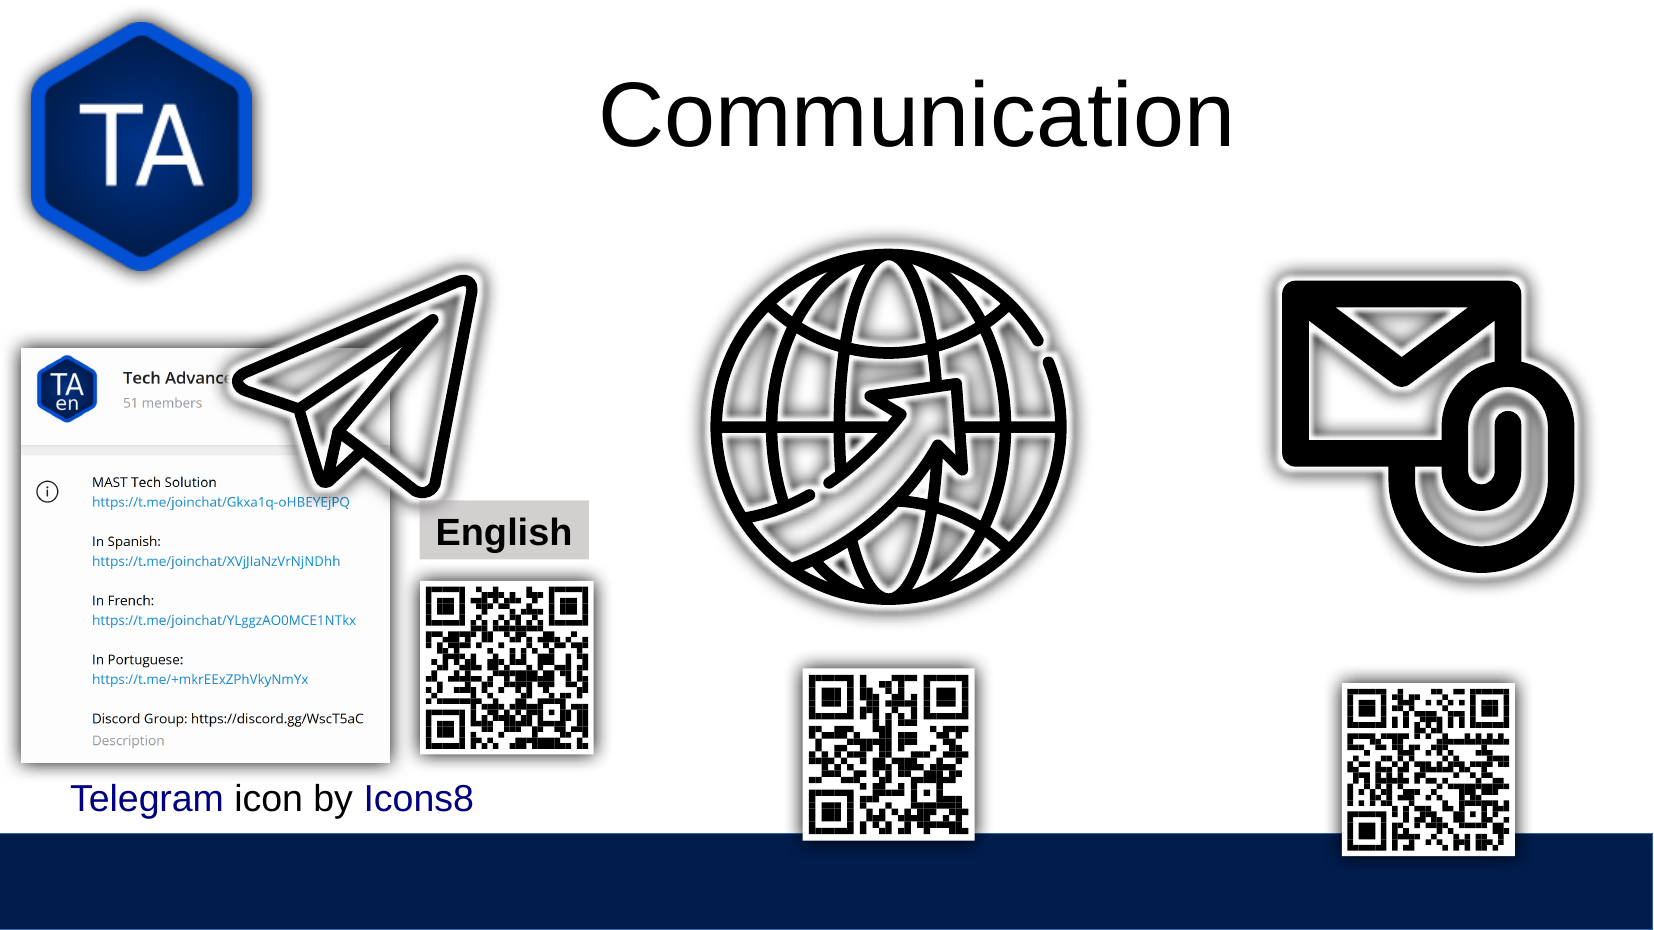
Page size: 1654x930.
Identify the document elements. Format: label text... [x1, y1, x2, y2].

text_box Telegram icon by Icons8 [55, 769, 496, 830]
title Communication [263, 37, 1571, 193]
picture [21, 22, 496, 763]
picture [799, 665, 978, 844]
picture [1339, 680, 1518, 859]
picture [417, 578, 597, 758]
picture [1282, 280, 1575, 573]
text_box English [419, 500, 589, 560]
picture [710, 248, 1067, 606]
